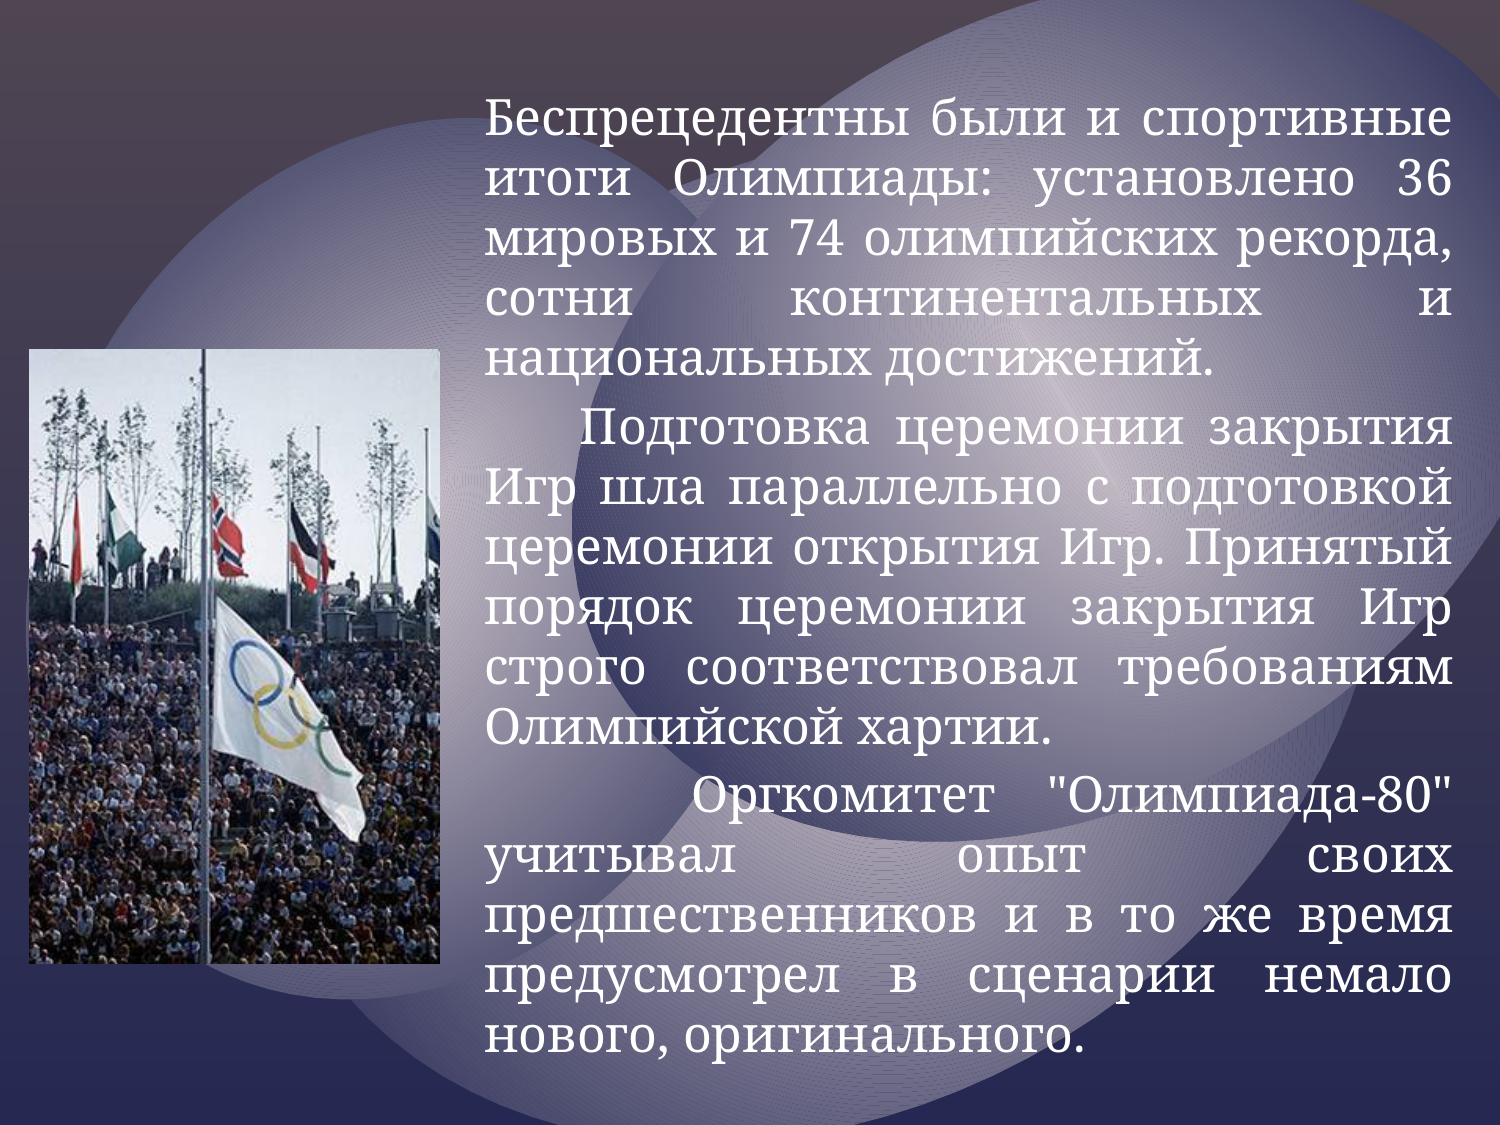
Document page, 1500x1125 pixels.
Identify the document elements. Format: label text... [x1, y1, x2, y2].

picture [29, 349, 440, 965]
list Беспрецедентны были и спортивные итоги Олимпиады: установлено 36 мировых и 74 олимпийских рекорда, сотни континентальных и национальных достижений. Подготовка церемонии закрытия Игр шла параллельно с подготовкой церемонии открытия Игр. Принятый порядок церемонии закрытия Игр строго соответствовал требованиям Олимпийской хартии. Оргкомитет "Олимпиада-80" учитывал опыт своих предшественников и в то же время предусмотрел в сценарии немало нового, оригинального. [466, 78, 1469, 1106]
